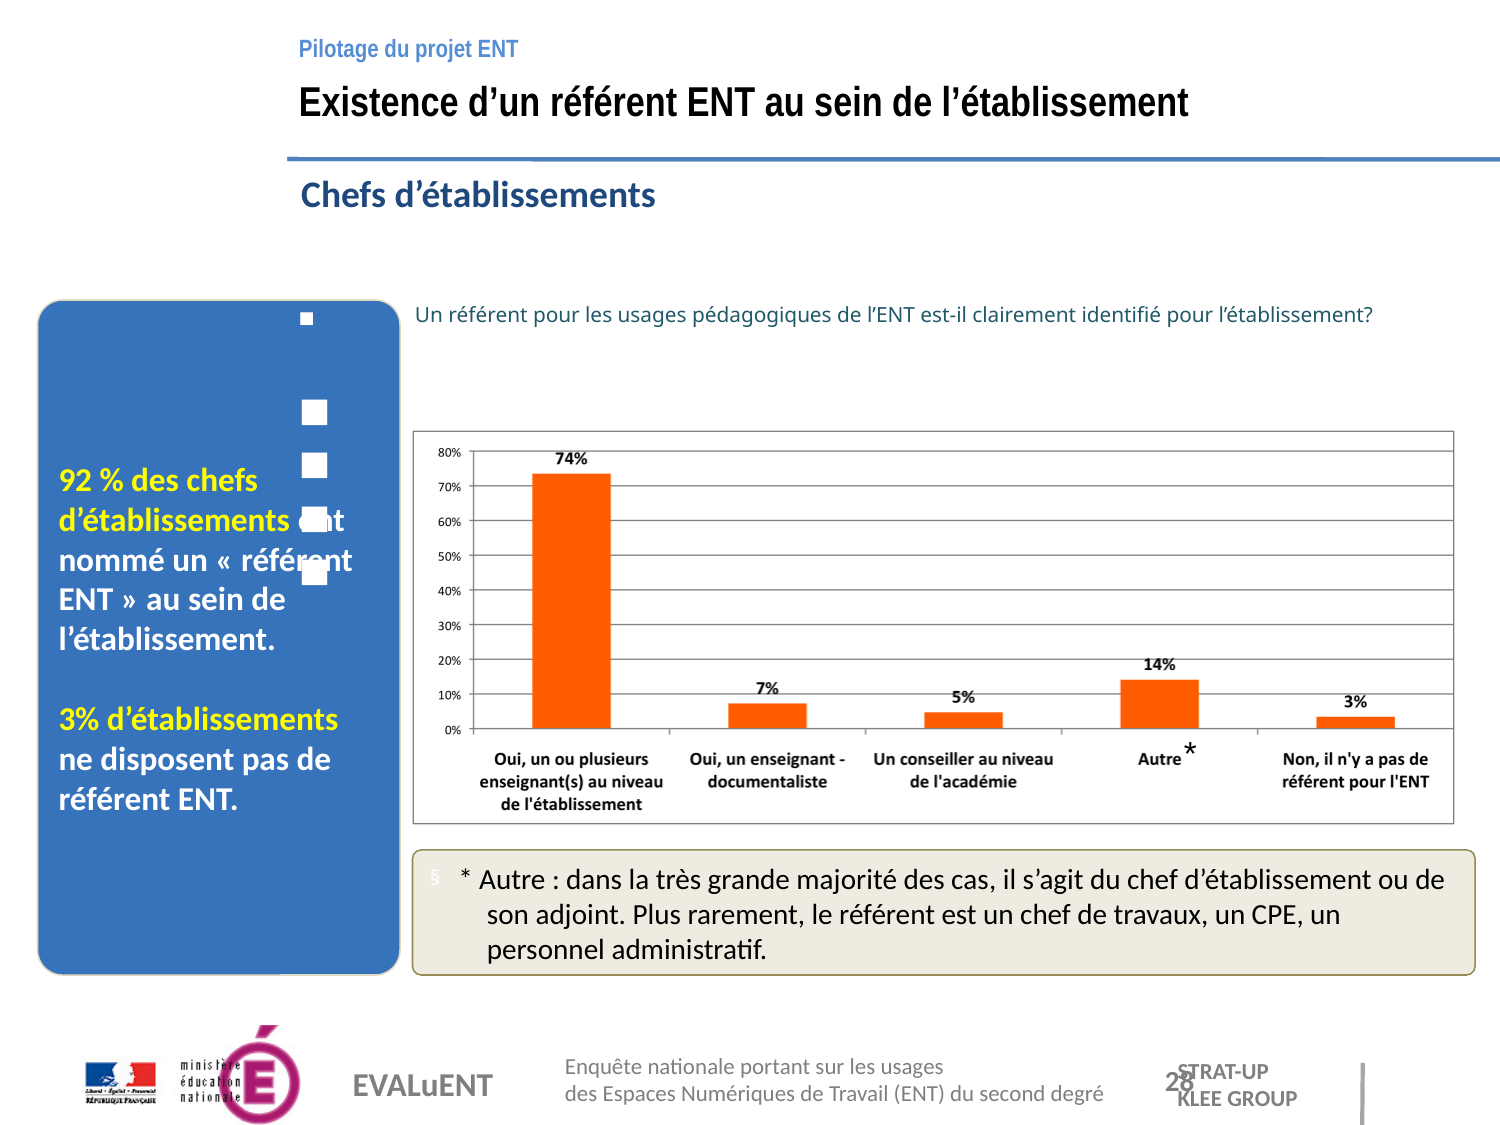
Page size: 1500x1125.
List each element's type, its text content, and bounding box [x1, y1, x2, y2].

text_box * Autre : dans la très grande majorité des cas, il s’agit du chef d’établissement ou de son adjoint. Plus rarement, le référent est un chef de travaux, un CPE, un personnel administratif. [412, 849, 1476, 976]
text_box 92 % des chefs d’établissements ont nommé un « référent ENT » au sein de l’établissement. 3% d’établissements ne disposent pas de référent ENT. [37, 299, 401, 976]
text_box Un référent pour les usages pédagogiques de l’ENT est-il clairement identifié pour l’établissement? [399, 294, 1488, 363]
text_box Chefs d’établissements [286, 162, 676, 224]
text_box Pilotage du projet ENT Existence d’un référent ENT au sein de l’établissement [284, 25, 1455, 100]
text_box * [1168, 725, 1213, 781]
text_box [1074, 1050, 1426, 1110]
picture [412, 430, 1455, 826]
